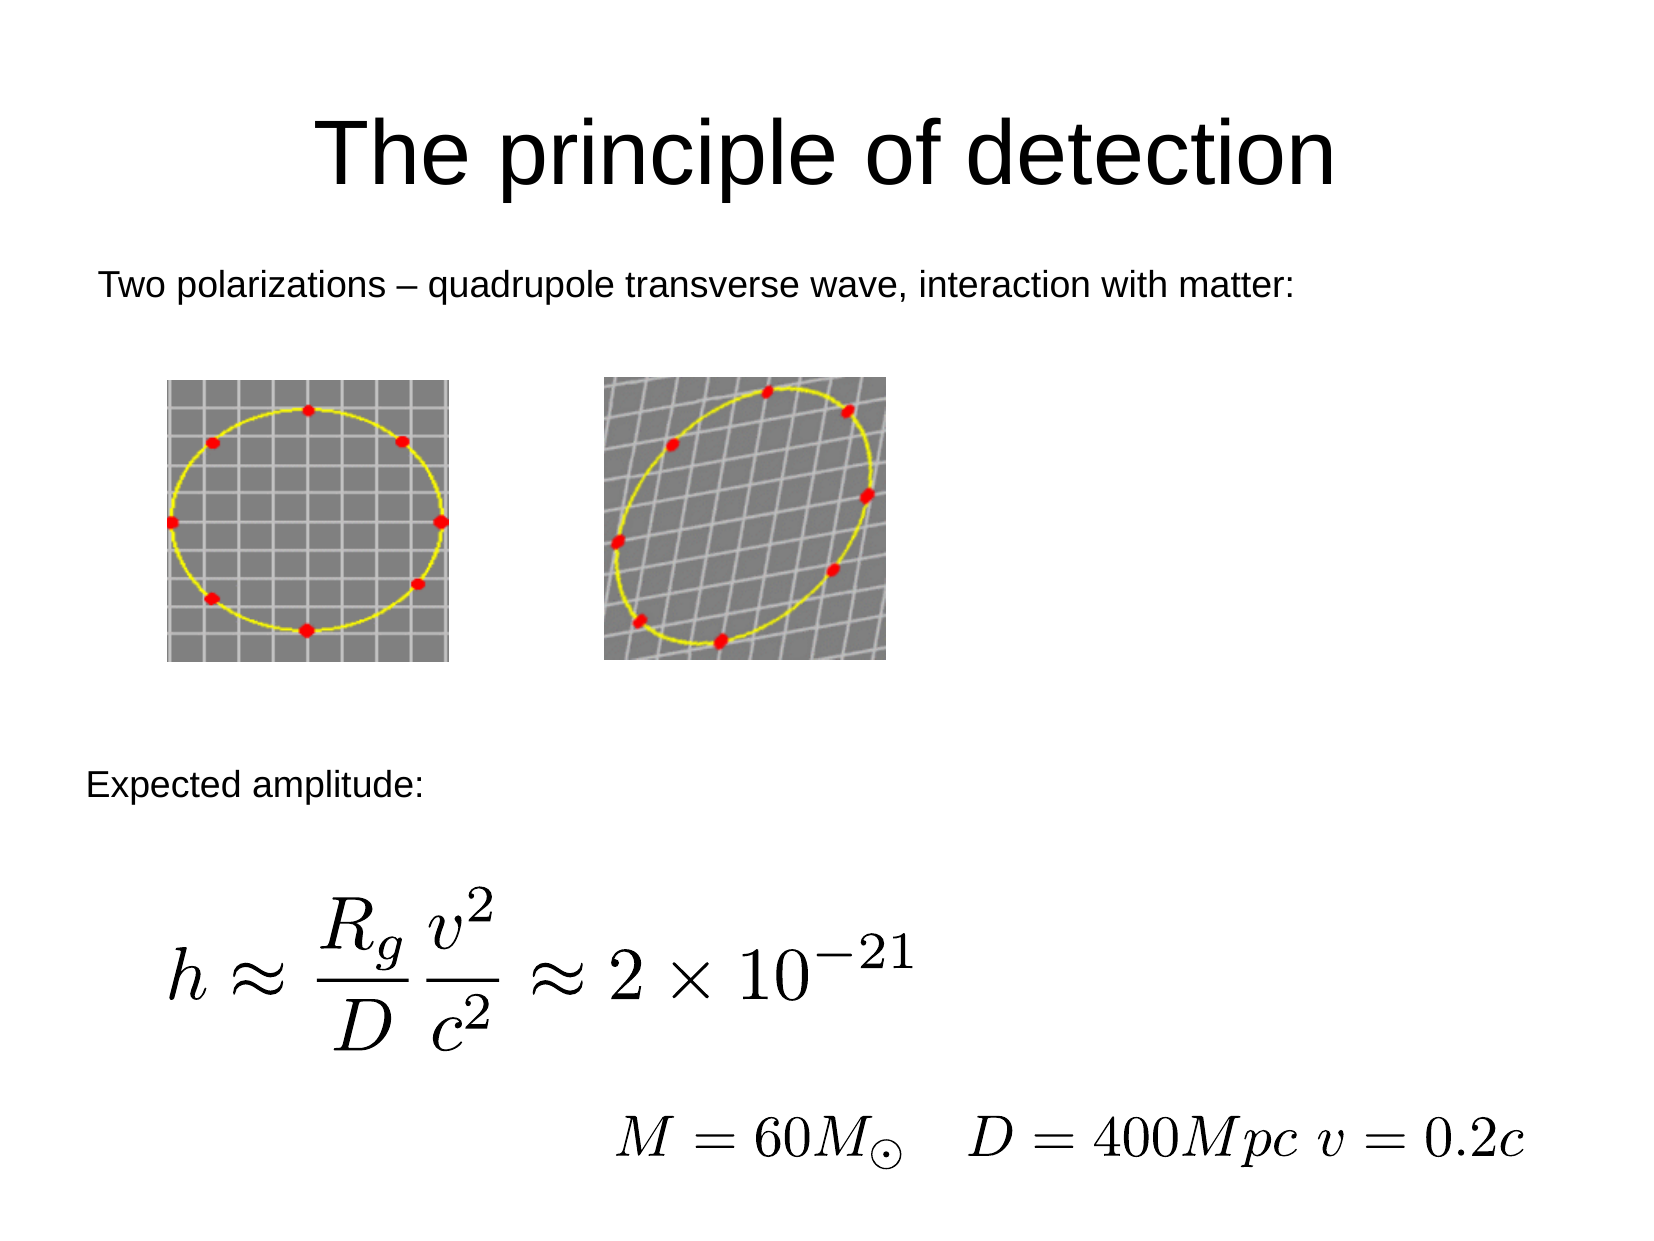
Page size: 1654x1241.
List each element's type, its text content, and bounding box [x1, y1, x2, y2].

picture [604, 377, 886, 660]
text_box Two polarizations – quadrupole transverse wave, interaction with matter: [82, 256, 1311, 314]
picture [167, 380, 449, 662]
text_box Expected amplitude: [70, 755, 440, 897]
title The principle of detection [82, 49, 1571, 257]
text_box [165, 886, 918, 1052]
text_box [613, 1115, 1524, 1170]
